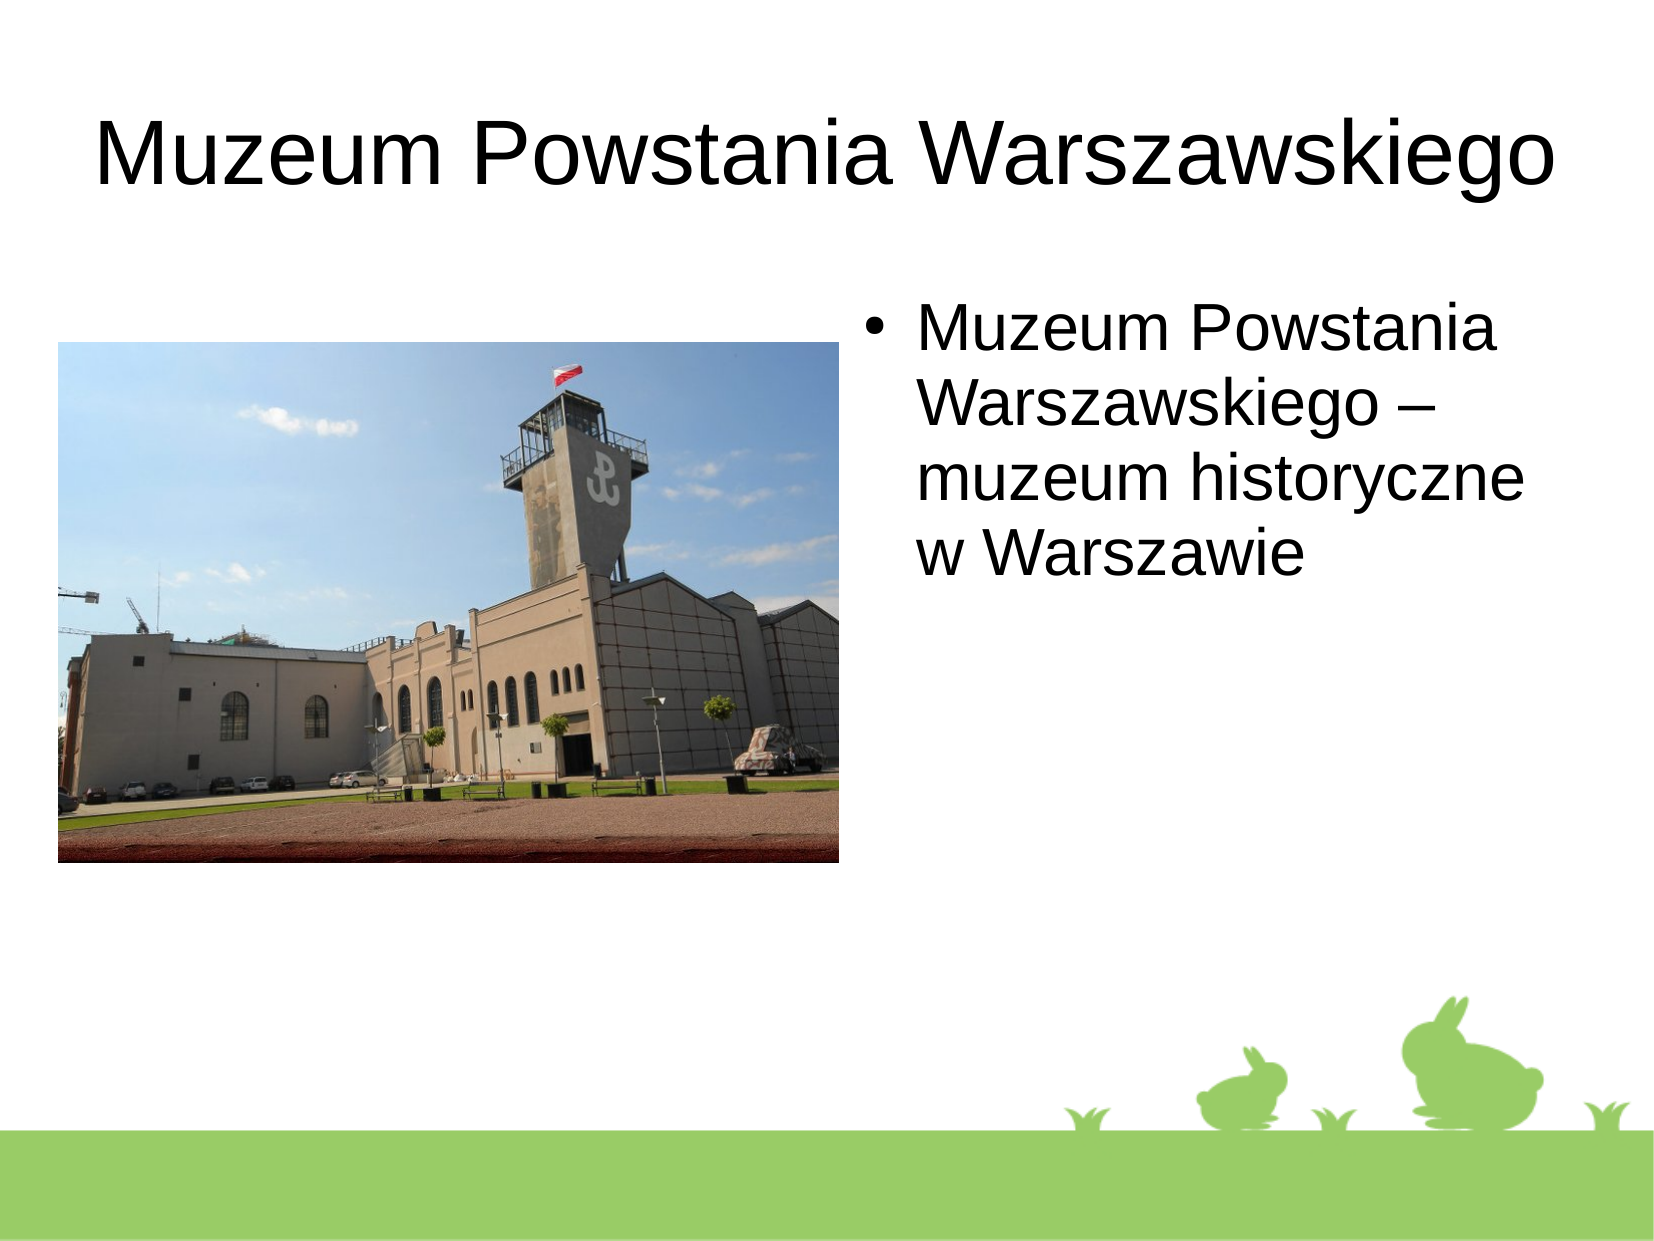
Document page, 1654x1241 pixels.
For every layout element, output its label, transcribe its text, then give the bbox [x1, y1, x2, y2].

title Muzeum Powstania Warszawskiego [82, 49, 1571, 257]
list Muzeum Powstania Warszawskiego – muzeum historyczne w Warszawie [845, 290, 1572, 1010]
picture [0, 0, 1654, 1241]
